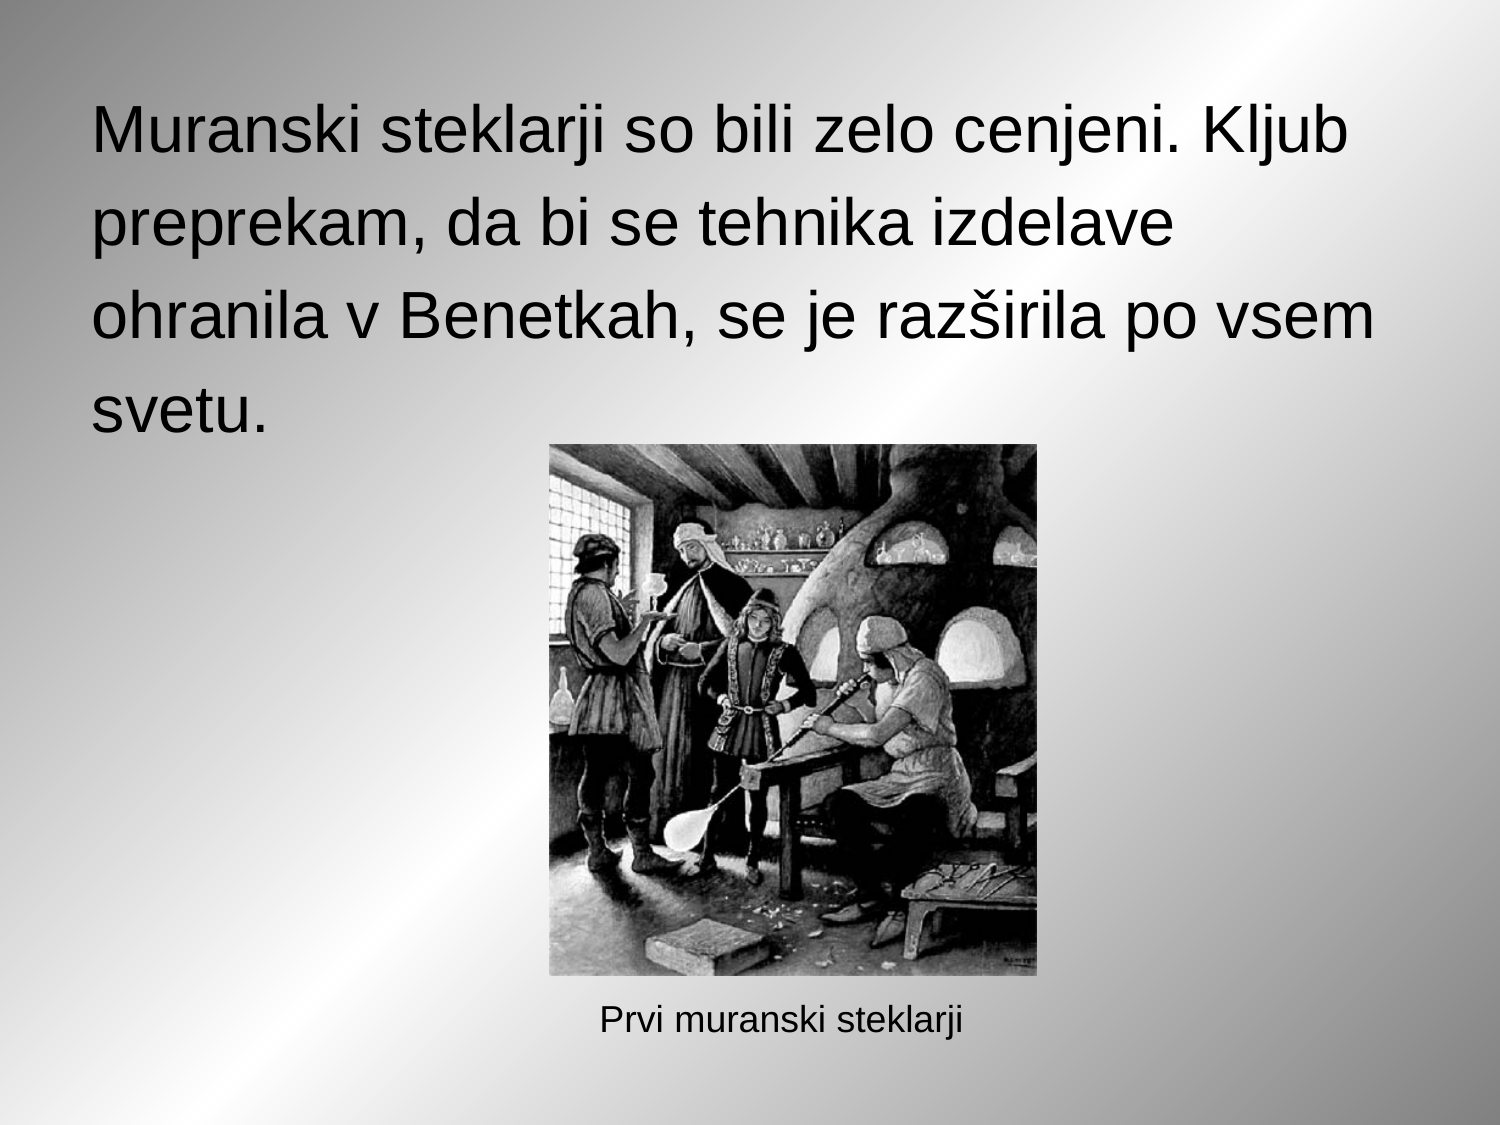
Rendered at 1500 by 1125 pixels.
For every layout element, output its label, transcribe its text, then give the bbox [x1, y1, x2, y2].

picture [549, 444, 1037, 976]
text_box Prvi muranski steklarji [584, 987, 1010, 1048]
list Muranski steklarji so bili zelo cenjeni. Kljub preprekam, da bi se tehnika izdelave ohranila v Benetkah, se je razširila po vsem svetu. [76, 78, 1427, 821]
